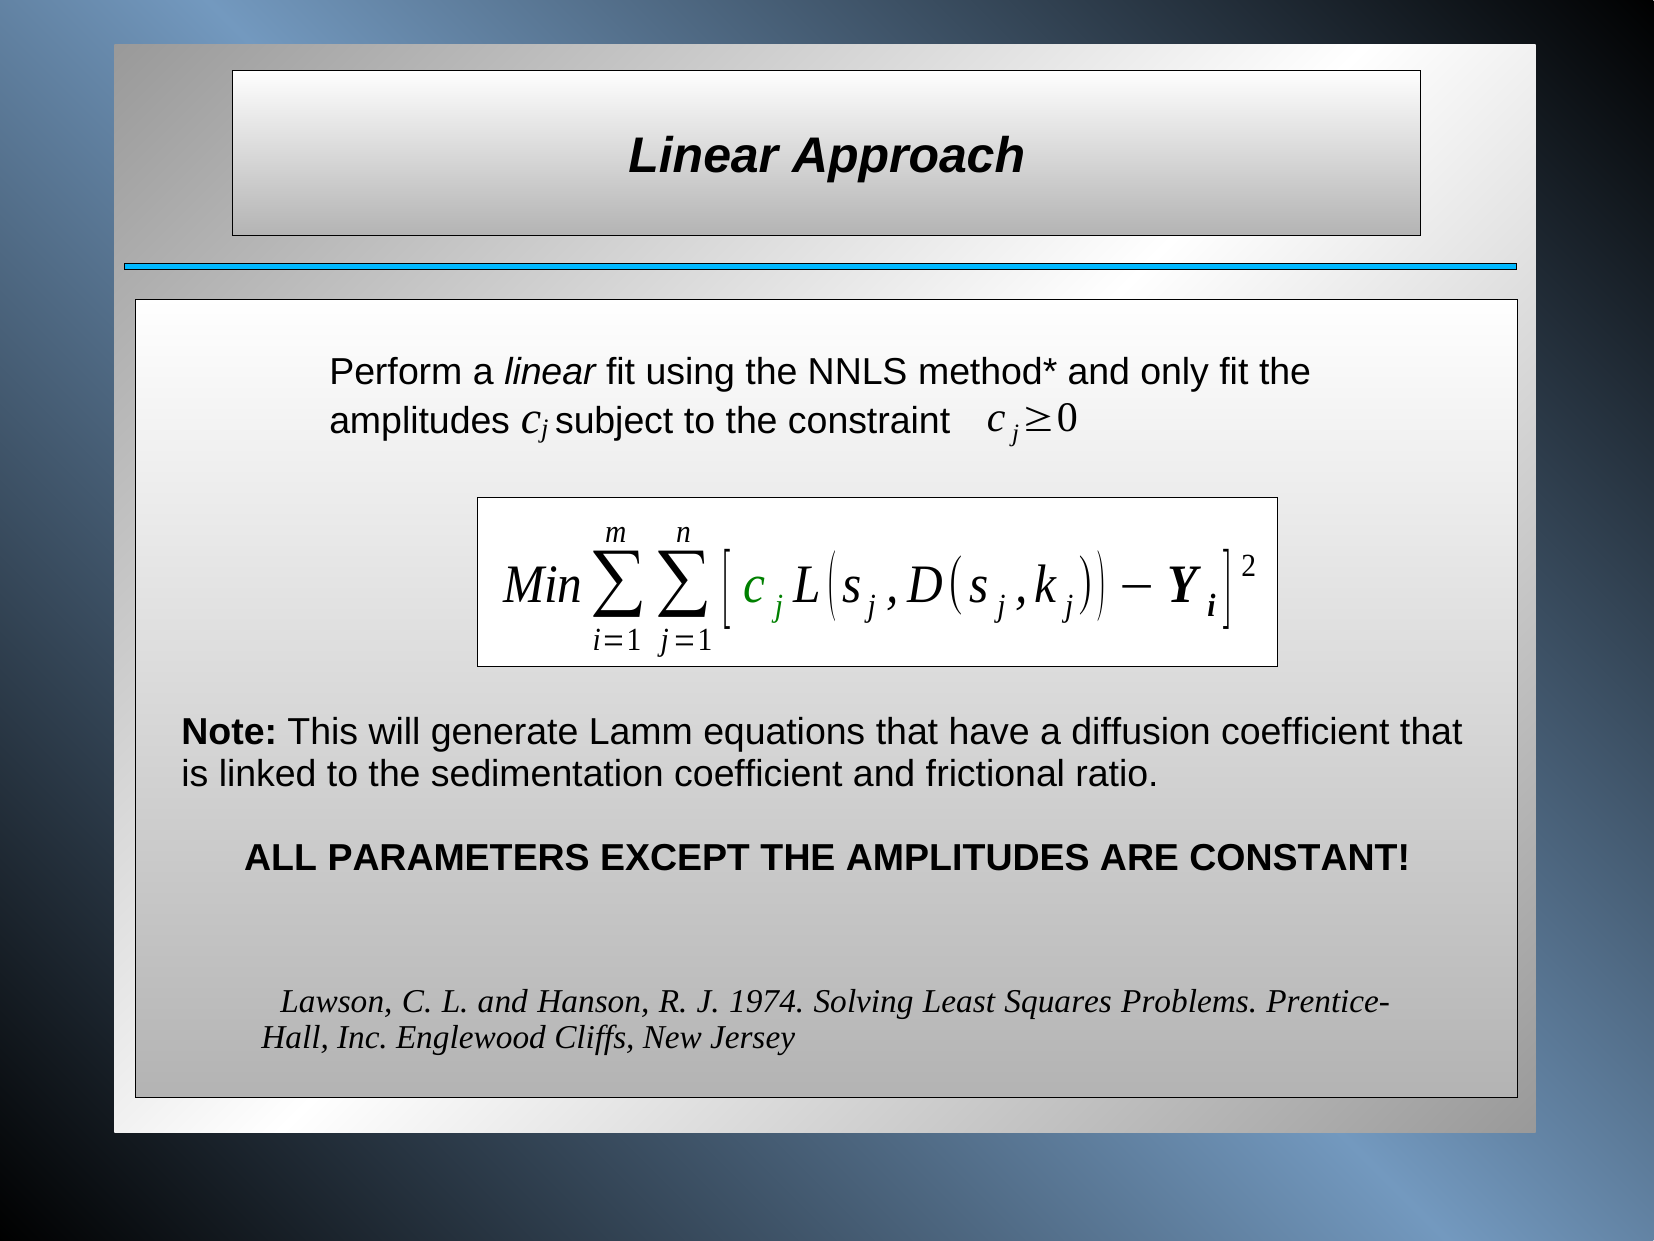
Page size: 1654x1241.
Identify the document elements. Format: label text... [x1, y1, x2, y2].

text_box [124, 263, 1517, 270]
text_box [232, 70, 1421, 236]
text_box [135, 299, 1518, 1098]
chart [487, 511, 1268, 657]
text_box Note: This will generate Lamm equations that have a diffusion coefficient that is linked to the sedimentation coefficient and frictional ratio. ALL PARAMETERS EXCEPT THE AMPLITUDES ARE CONSTANT! [181, 710, 1478, 879]
text_box Linear Approach [246, 127, 1407, 195]
text_box Perform a linear fit using the NNLS method* and only fit the amplitudes cj subject to the constraint [329, 350, 1325, 473]
text_box Lawson, C. L. and Hanson, R. J. 1974. Solving Least Squares Problems. Prentice-Hall, Inc. Englewood Cliffs, New Jersey [261, 982, 1393, 1074]
chart [975, 394, 1088, 448]
